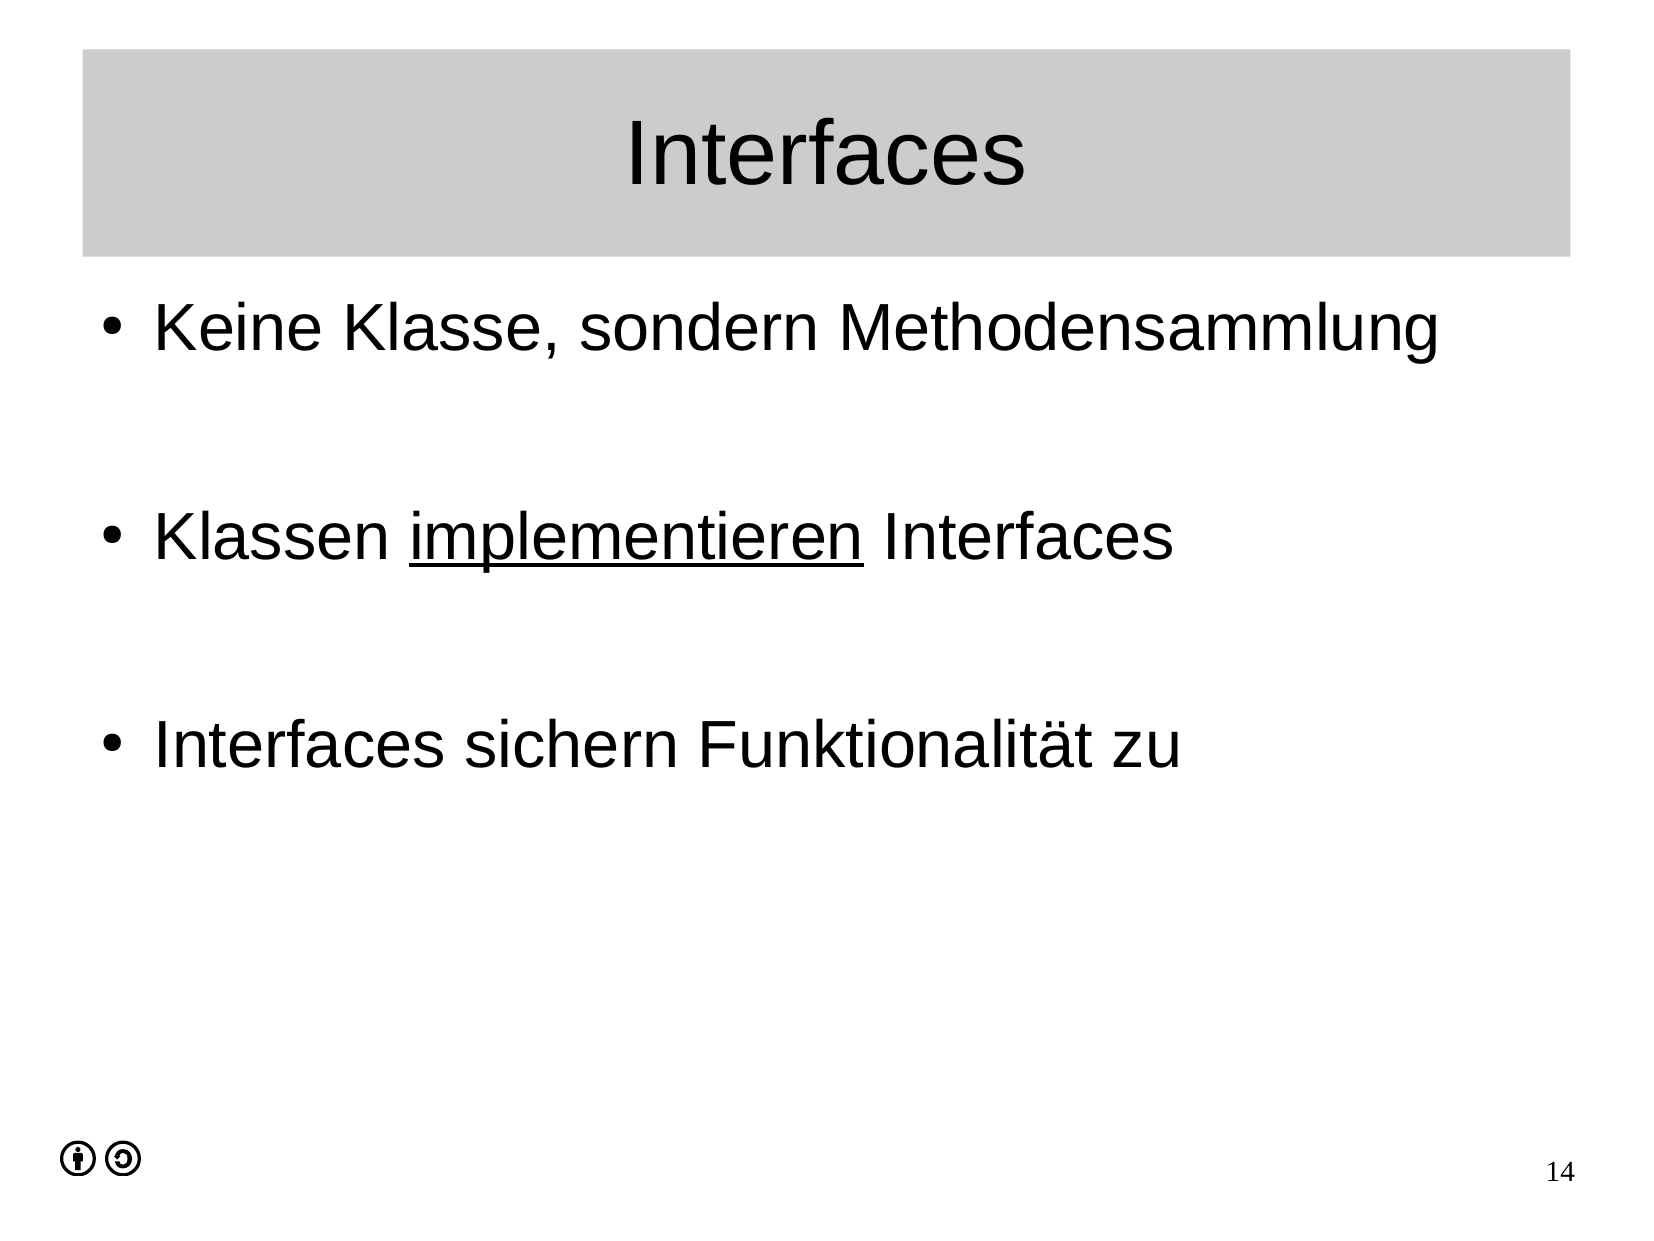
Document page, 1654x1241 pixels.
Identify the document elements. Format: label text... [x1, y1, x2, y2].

list Keine Klasse, sondern Methodensammlung Klassen implementieren Interfaces Interfaces sichern Funktionalität zu [82, 290, 1538, 1010]
title Interfaces [82, 49, 1571, 257]
